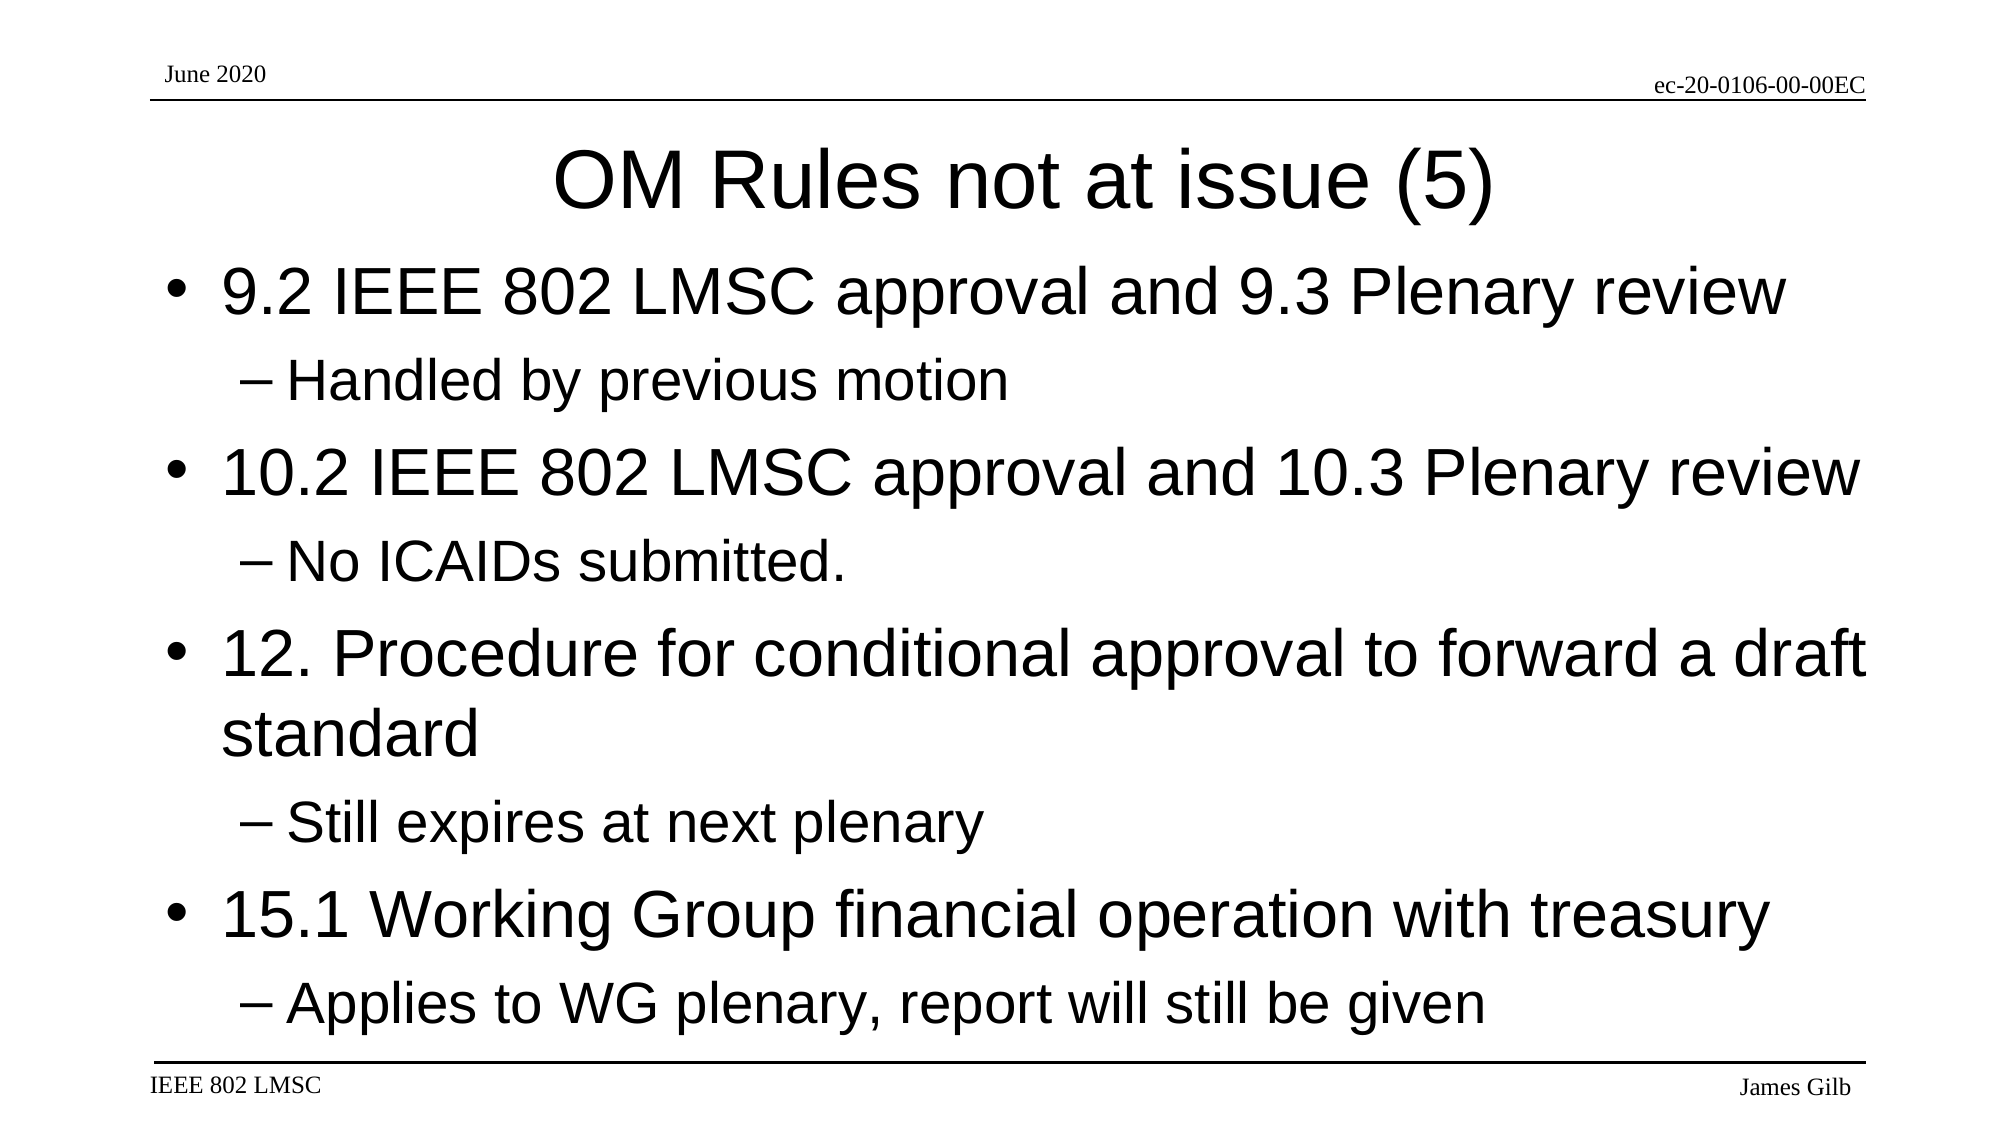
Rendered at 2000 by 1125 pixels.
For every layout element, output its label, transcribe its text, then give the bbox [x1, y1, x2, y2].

title OM Rules not at issue (5) [149, 112, 1900, 238]
list 9.2 IEEE 802 LMSC approval and 9.3 Plenary review Handled by previous motion 10.2 IEEE 802 LMSC approval and 10.3 Plenary review No ICAIDs submitted. 12. Procedure for conditional approval to forward a draft standard Still expires at next plenary 15.1 Working Group financial operation with treasury Applies to WG plenary, report will still be given [149, 239, 1900, 1051]
